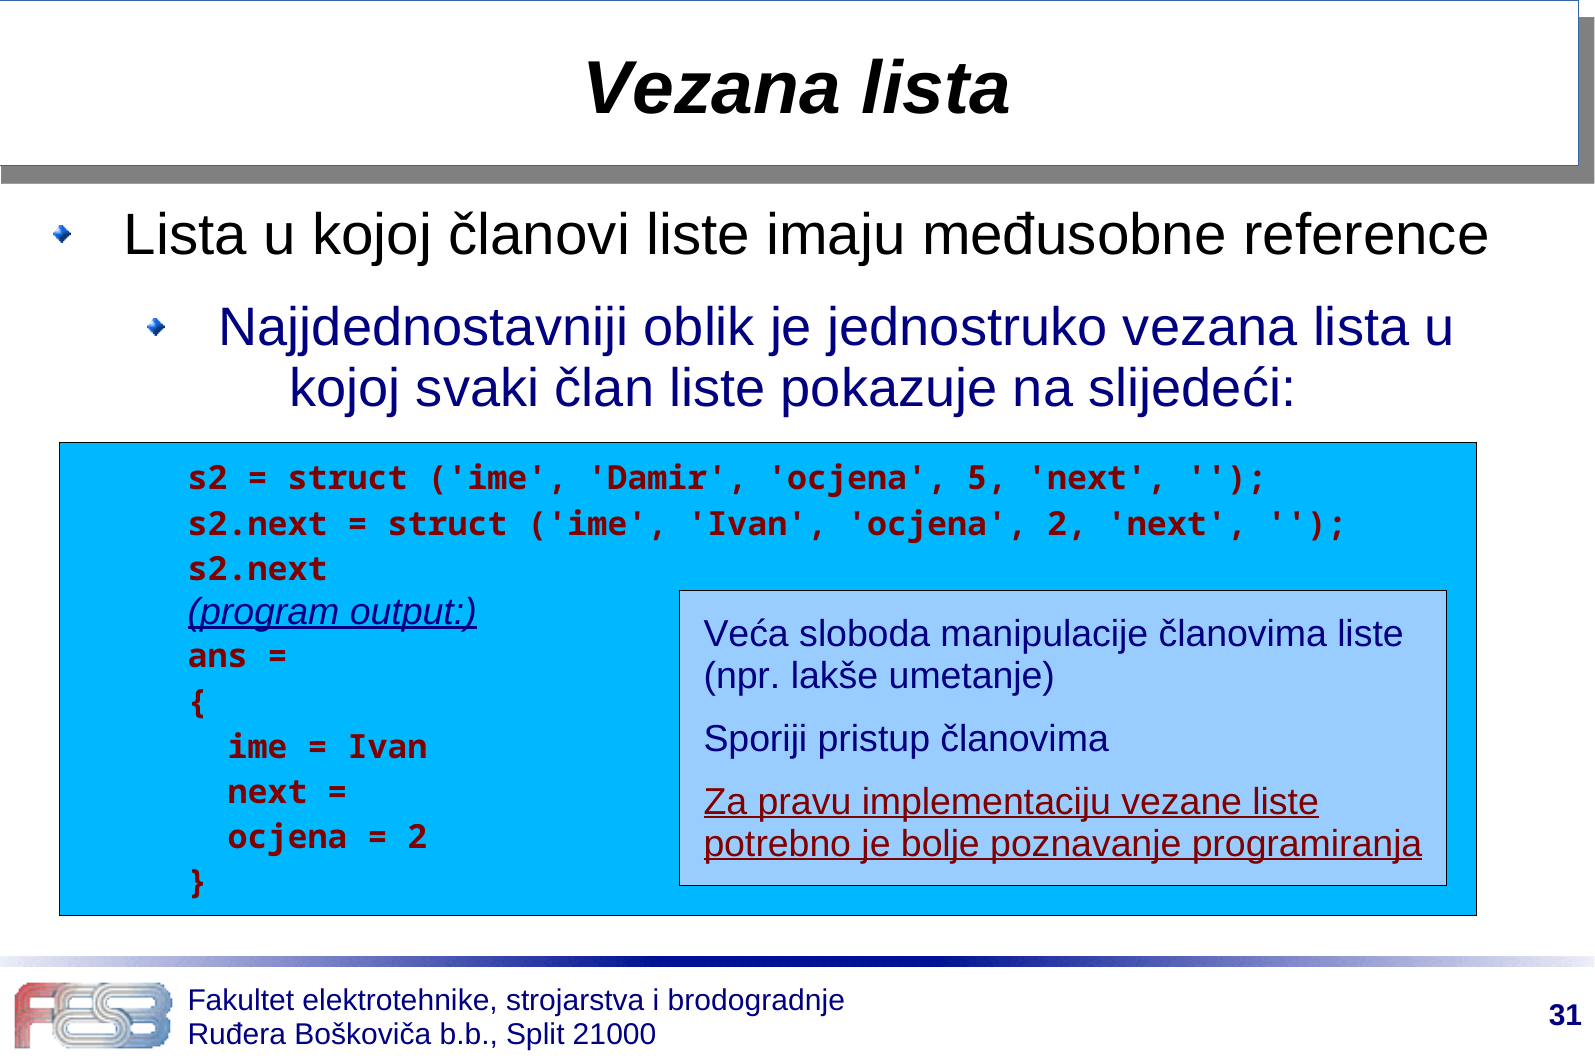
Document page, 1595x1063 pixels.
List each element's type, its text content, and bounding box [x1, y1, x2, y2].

text_box Veća sloboda manipulacije članovima liste (npr. lakše umetanje) Sporiji pristup članovima Za pravu implementaciju vezane liste potrebno je bolje poznavanje programiranja [679, 590, 1447, 886]
list Lista u kojoj članovi liste imaju međusobne reference Najjdednostavniji oblik je jednostruko vezana lista u kojoj svaki član liste pokazuje na slijedeći: [29, 201, 1565, 944]
title Vezana lista [0, 0, 1595, 175]
picture [0, 956, 1595, 967]
text_box s2 = struct ('ime', 'Damir', 'ocjena', 5, 'next', ''); s2.next = struct ('ime', 'Ivan', 'ocjena', 2, 'next', ''); s2.next (program output:) ans = { ime = Ivan next = ocjena = 2 } [59, 442, 1477, 916]
picture [9, 975, 177, 1059]
